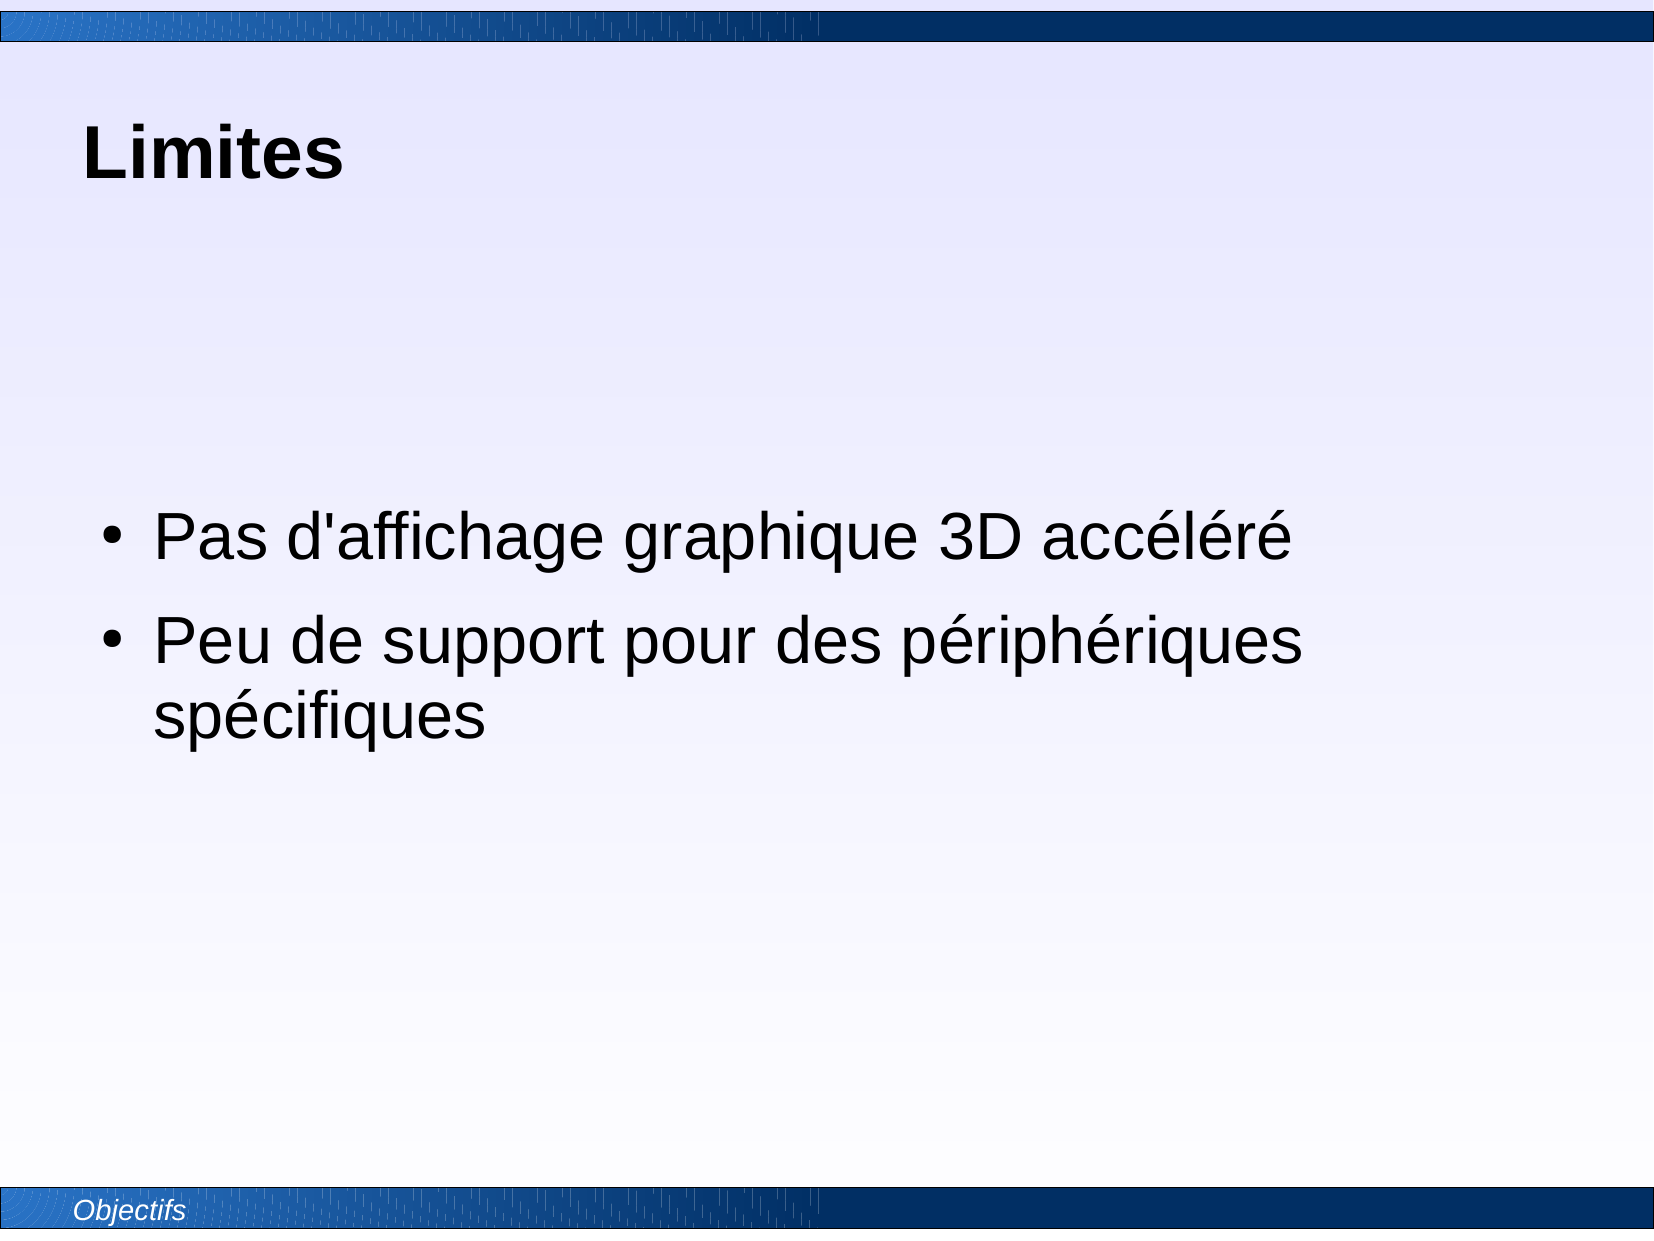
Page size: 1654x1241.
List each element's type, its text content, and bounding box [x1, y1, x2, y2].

text_box Objectifs [57, 1186, 406, 1235]
title Limites [82, 56, 1571, 250]
list Pas d'affichage graphique 3D accéléré Peu de support pour des périphériques spécifiques [82, 290, 1571, 1109]
